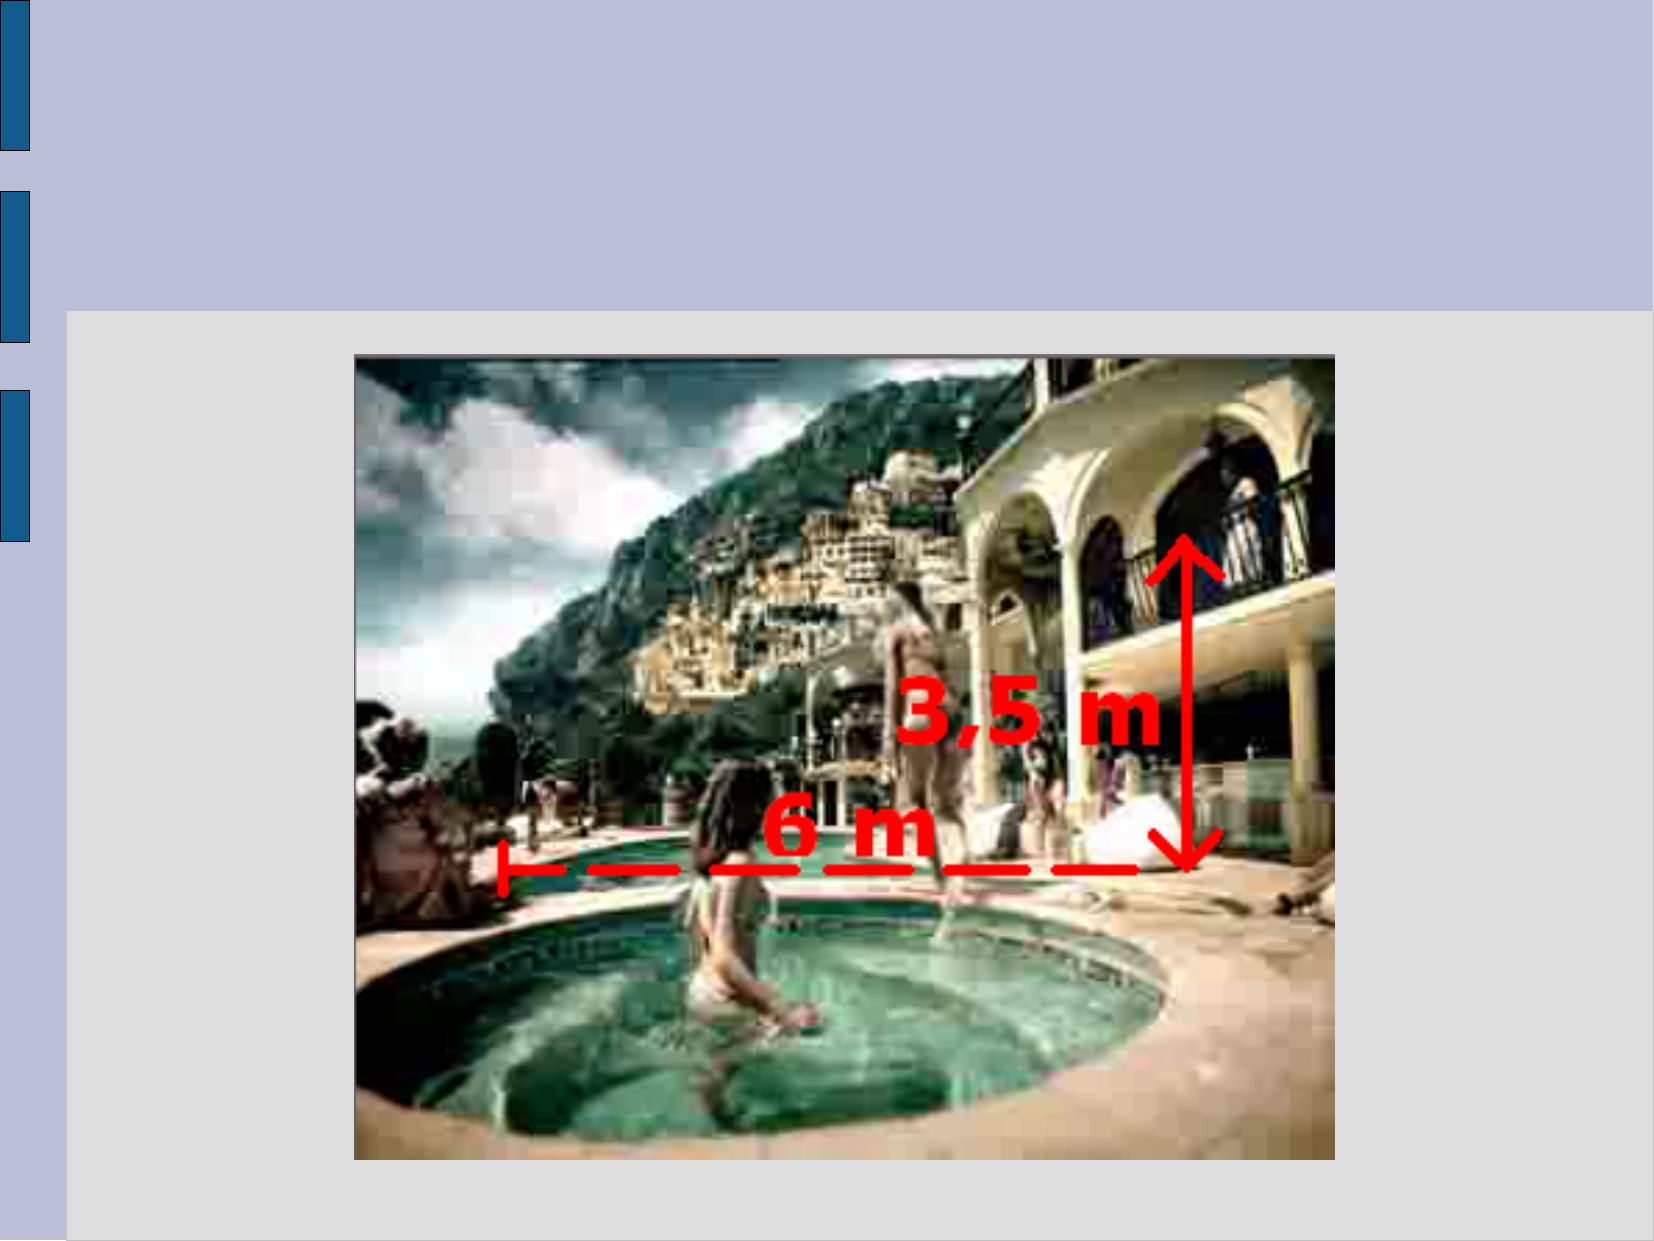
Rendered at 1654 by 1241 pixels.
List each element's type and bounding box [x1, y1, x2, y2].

picture [354, 354, 1335, 1160]
